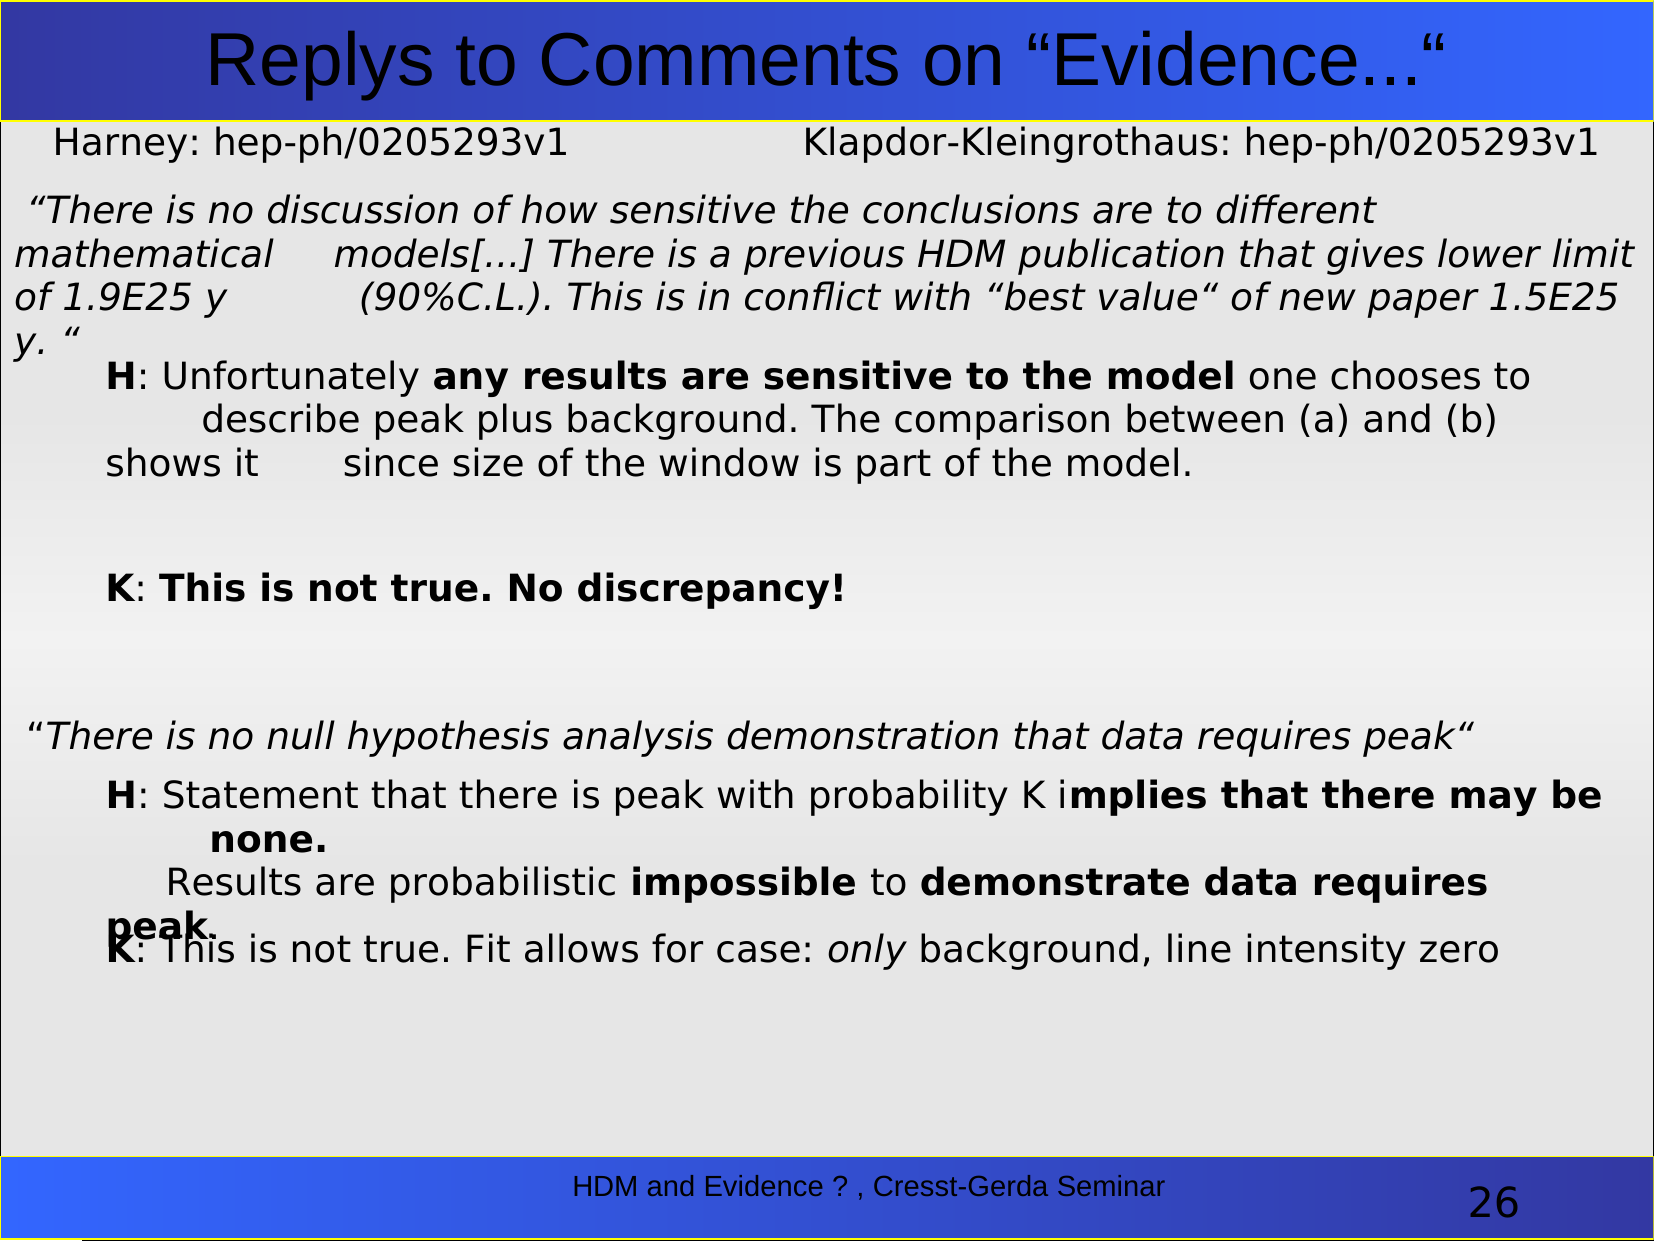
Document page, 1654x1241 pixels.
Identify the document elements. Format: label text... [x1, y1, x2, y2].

text_box K: This is not true. Fit allows for case: only background, line intensity zero [90, 920, 1629, 979]
title Replys to Comments on “Evidence...“ [82, 0, 1571, 112]
text_box H: Unfortunately any results are sensitive to the model one chooses to describe peak plus background. The comparison between (a) and (b) shows it since size of the window is part of the model. [90, 347, 1629, 493]
text_box “There is no null hypothesis analysis demonstration that data requires peak“ [0, 707, 1654, 766]
text_box K: This is not true. No discrepancy! [90, 559, 1629, 619]
text_box H: Statement that there is peak with probability K implies that there may be none. Results are probabilistic impossible to demonstrate data requires peak. [90, 766, 1629, 912]
text_box Harney: hep-ph/0205293v1 Klapdor-Kleingrothaus: hep-ph/0205293v1 [0, 112, 1654, 172]
text_box “There is no discussion of how sensitive the conclusions are to different mathematical models[...] There is a previous HDM publication that gives lower limit of 1.9E25 y (90%C.L.). This is in conflict with “best value“ of new paper 1.5E25 y. “ [0, 181, 1654, 327]
